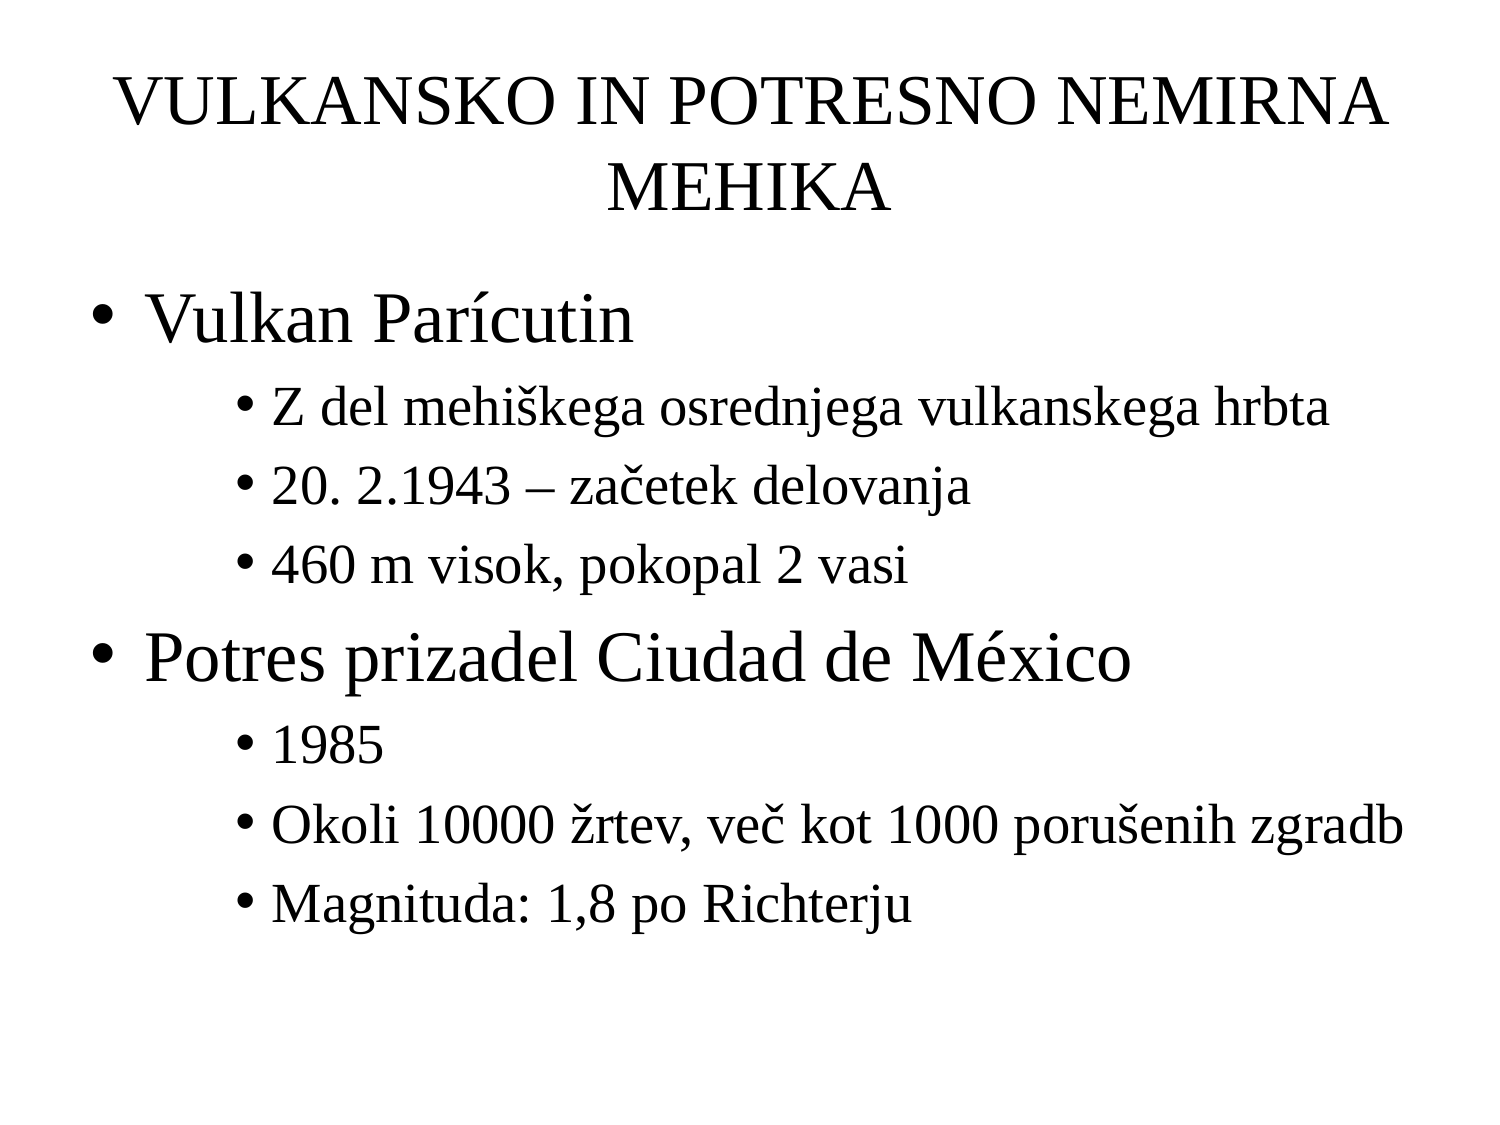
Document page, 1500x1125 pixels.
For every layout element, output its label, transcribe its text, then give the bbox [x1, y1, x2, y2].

title VULKANSKO IN POTRESNO NEMIRNA MEHIKA [75, 45, 1425, 233]
list Vulkan Parícutin Z del mehiškega osrednjega vulkanskega hrbta 20. 2.1943 – začetek delovanja 460 m visok, pokopal 2 vasi Potres prizadel Ciudad de México 1985 Okoli 10000 žrtev, več kot 1000 porušenih zgradb Magnituda: 1,8 po Richterju [75, 262, 1425, 1005]
